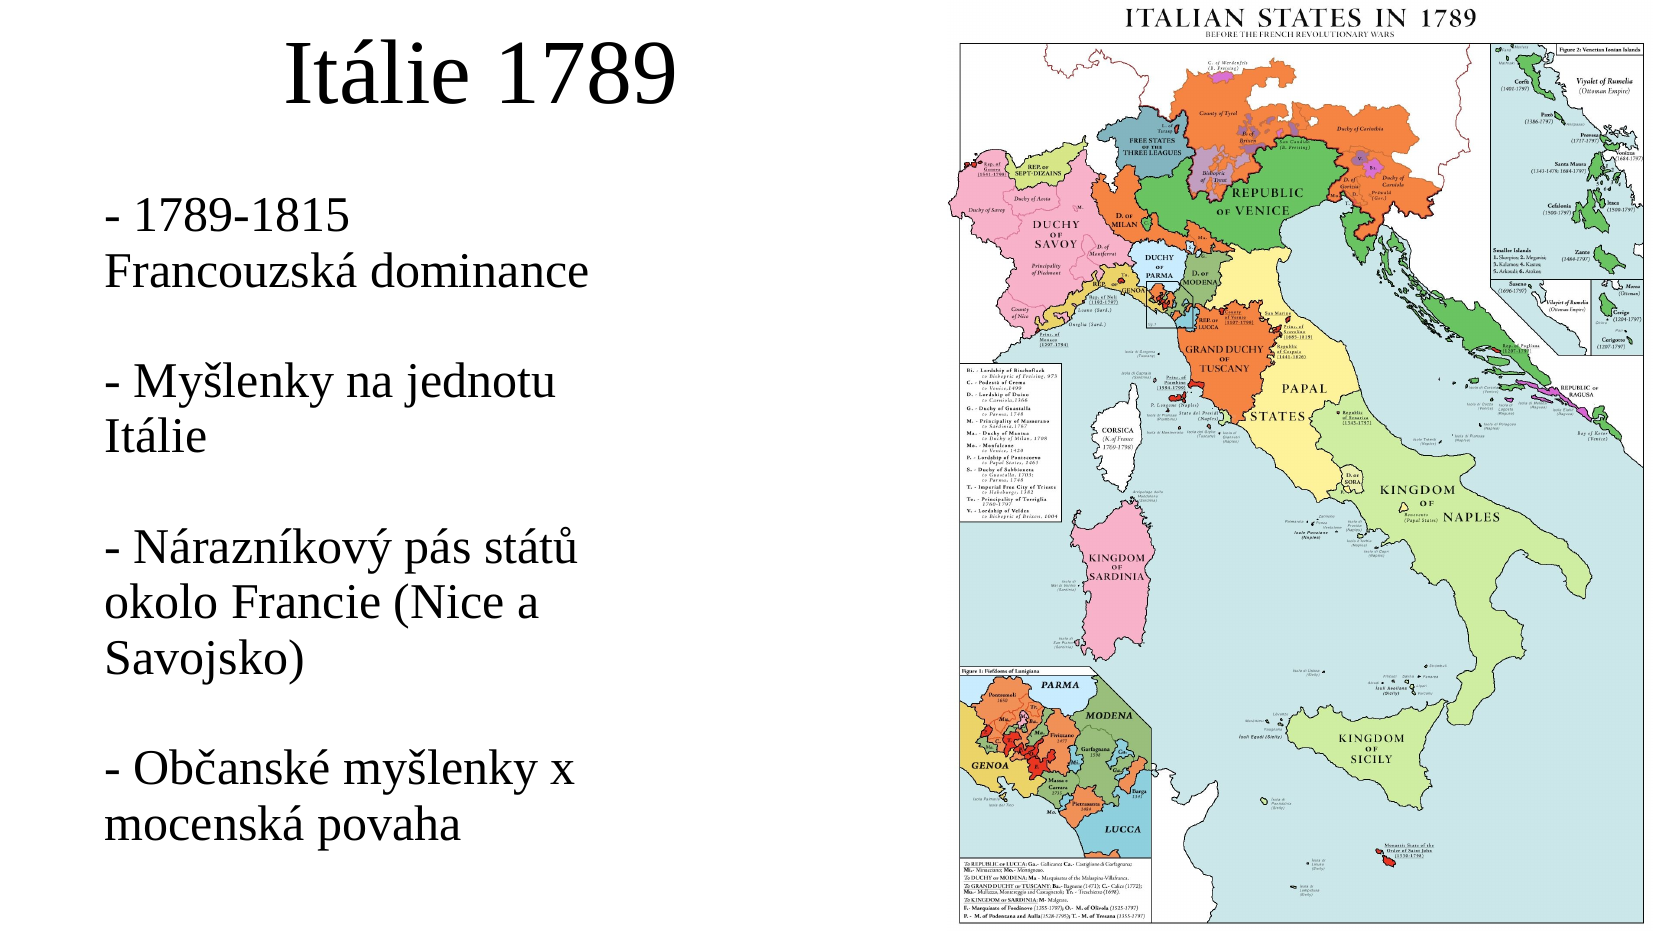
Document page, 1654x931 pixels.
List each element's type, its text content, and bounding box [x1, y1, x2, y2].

title Itálie 1789 [15, 9, 947, 136]
text_box - 1789-1815 Francouzská dominance - Myšlenky na jednotu Itálie - Nárazníkový pás států okolo Francie (Nice a Savojsko) - Občanské myšlenky x mocenská povaha [90, 180, 661, 859]
picture [947, 0, 1654, 931]
